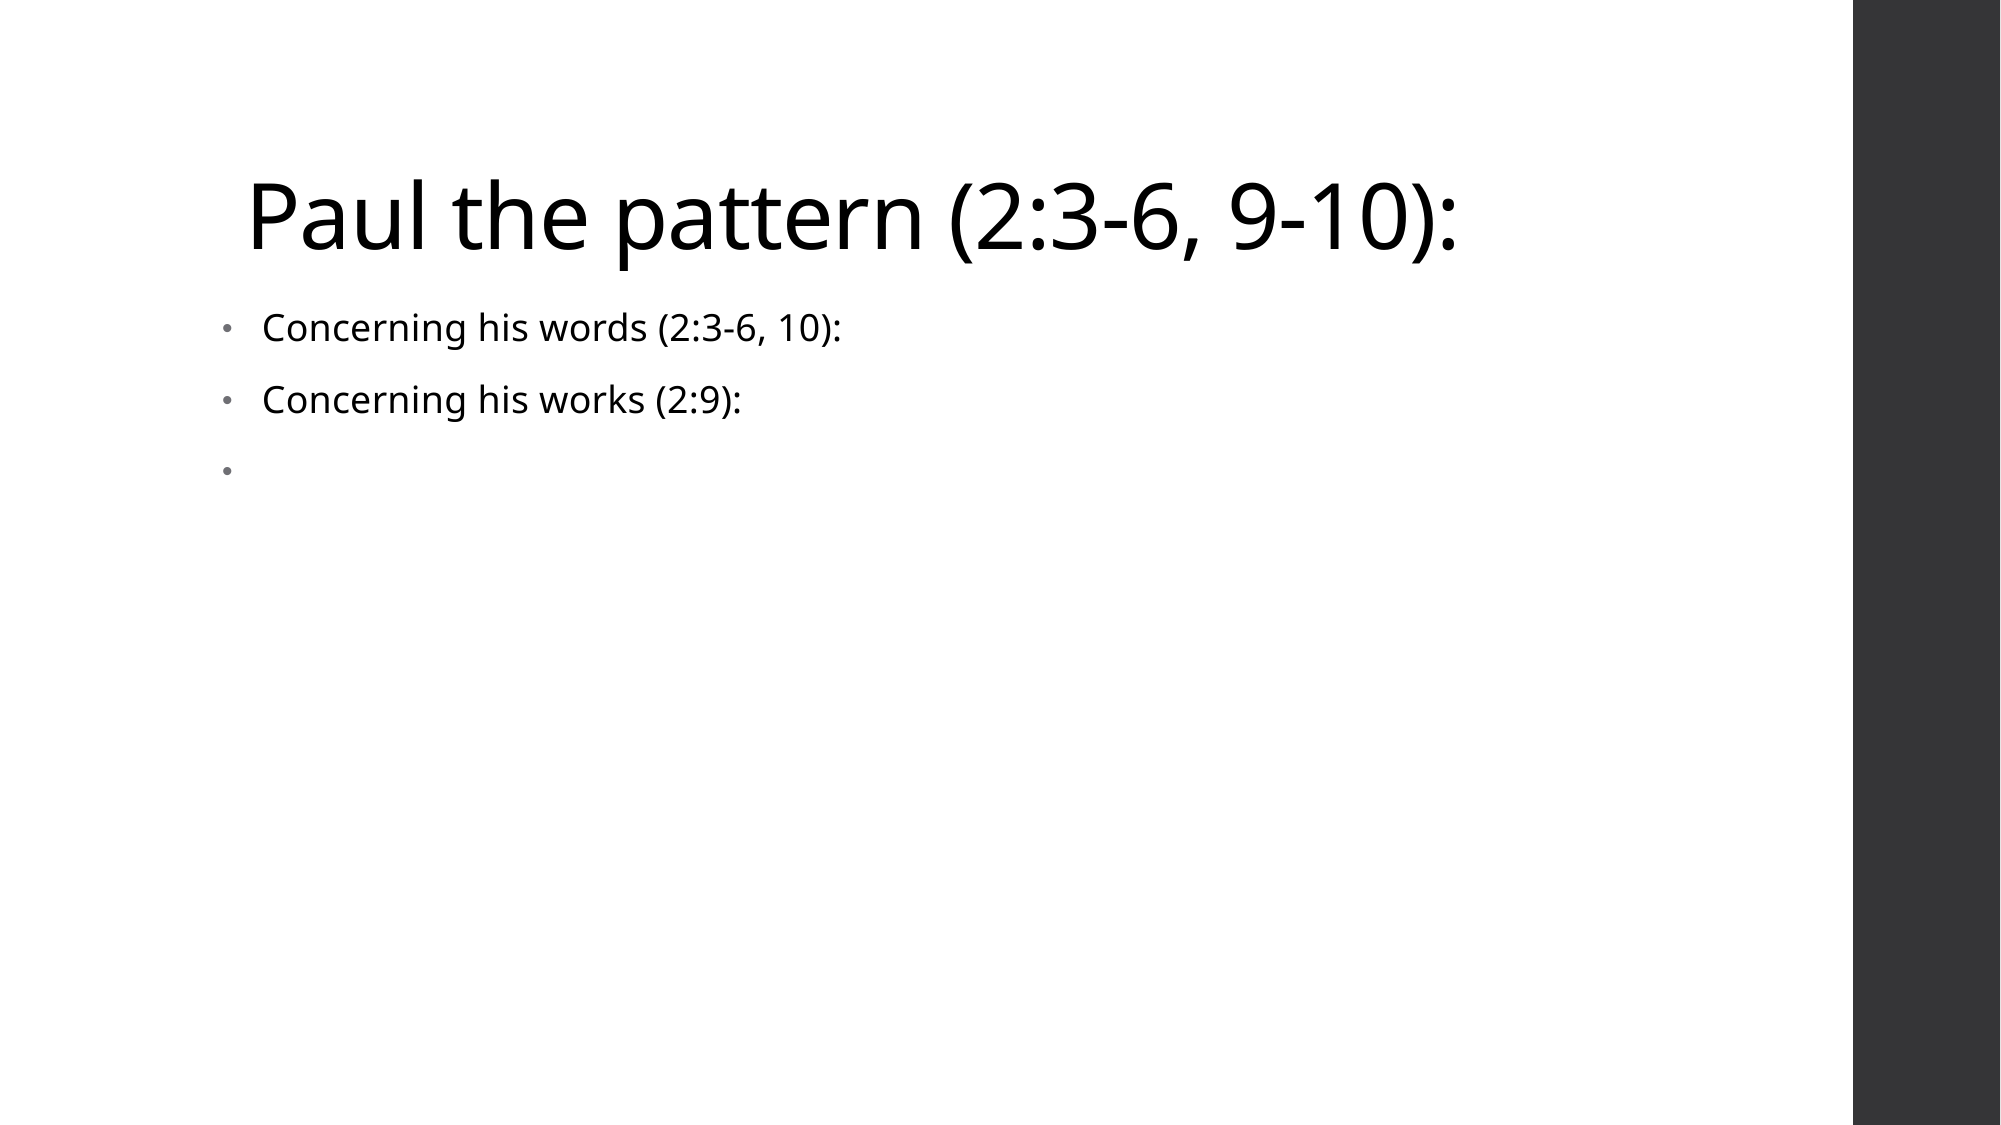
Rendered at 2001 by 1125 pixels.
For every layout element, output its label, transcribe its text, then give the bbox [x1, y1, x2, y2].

list Concerning his words (2:3-6, 10): Concerning his works (2:9): [206, 299, 1617, 1014]
title Paul the pattern (2:3-6, 9-10): [206, 60, 1797, 278]
